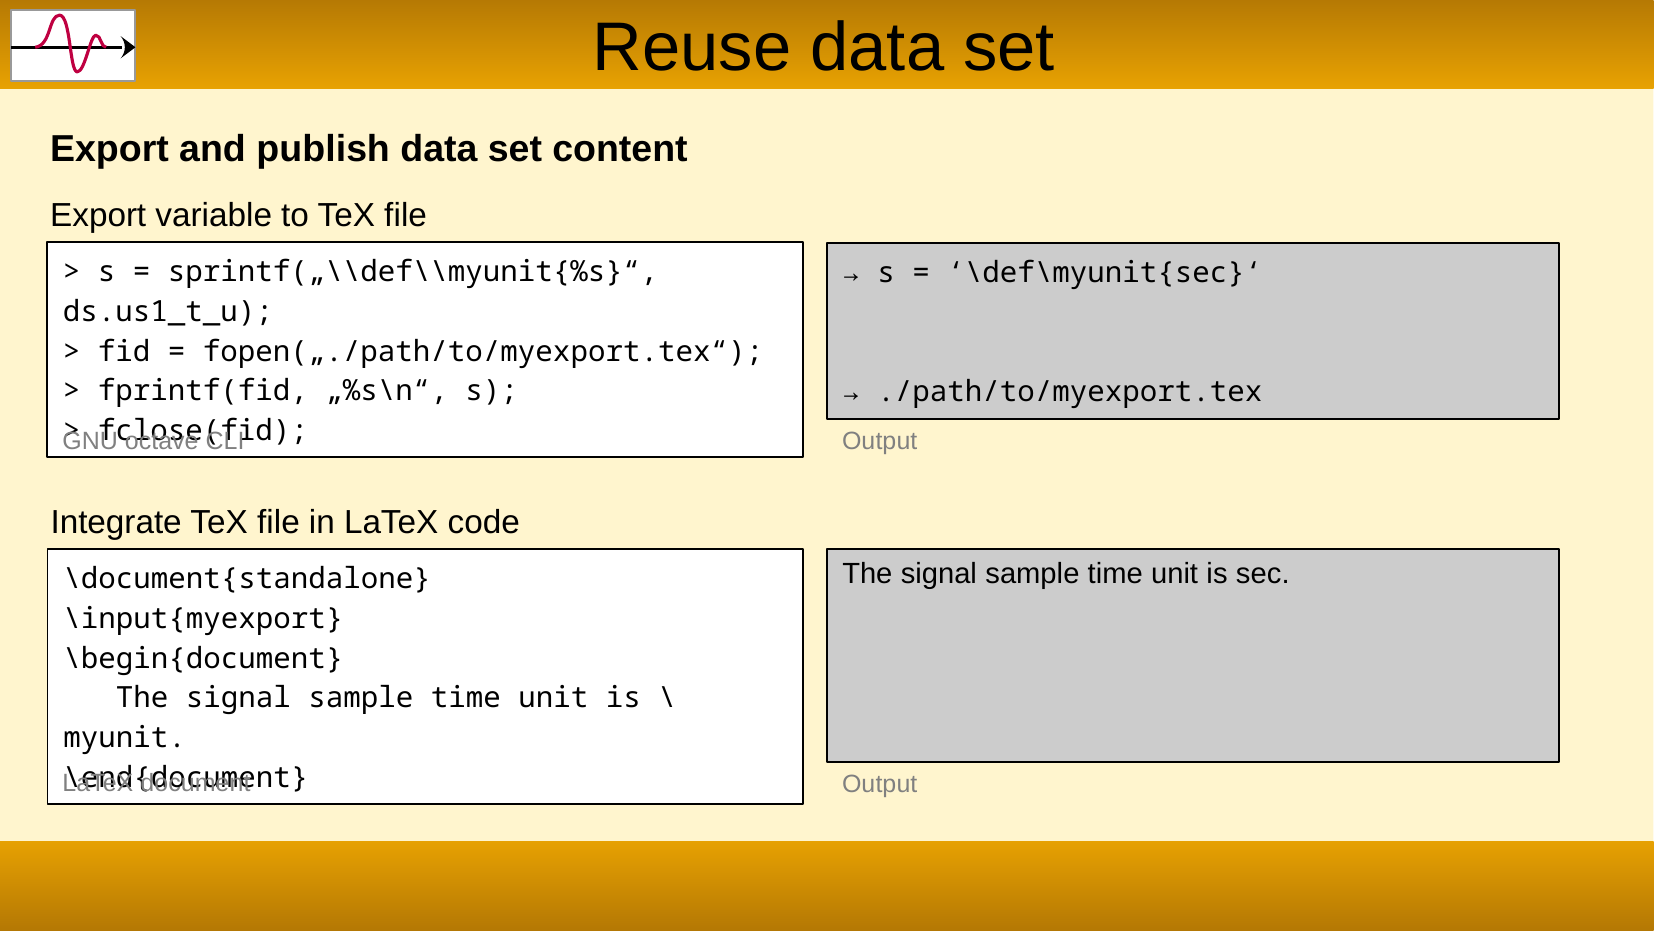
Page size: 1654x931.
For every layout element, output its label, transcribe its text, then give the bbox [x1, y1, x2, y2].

text_box Export variable to TeX file [35, 188, 780, 246]
text_box Output [827, 419, 933, 463]
text_box LaTeX document [47, 761, 266, 805]
text_box [73, 49, 86, 69]
text_box Export and publish data set content [35, 120, 1619, 178]
text_box [10, 9, 136, 81]
text_box Integrate TeX file in LaTeX code [35, 496, 780, 553]
text_box The signal sample time unit is sec. [826, 549, 1560, 762]
text_box > s = sprintf(„\\def\\myunit{%s}“, ds.us1_t_u); > fid = fopen(„./path/to/myexport.tex“); > fprintf(fid, „%s\n“, s); > fclose(fid); [47, 242, 804, 420]
text_box GNU octave CLI [47, 419, 260, 463]
text_box [92, 38, 101, 46]
title Reuse data set [33, 7, 1615, 85]
text_box [44, 18, 68, 46]
text_box \document{standalone} \input{myexport} \begin{document} The signal sample time unit is \myunit. \end{document} [47, 549, 804, 761]
text_box → s = ‘\def\myunit{sec}‘ → ./path/to/myexport.tex [826, 243, 1560, 420]
text_box Output [827, 761, 933, 805]
